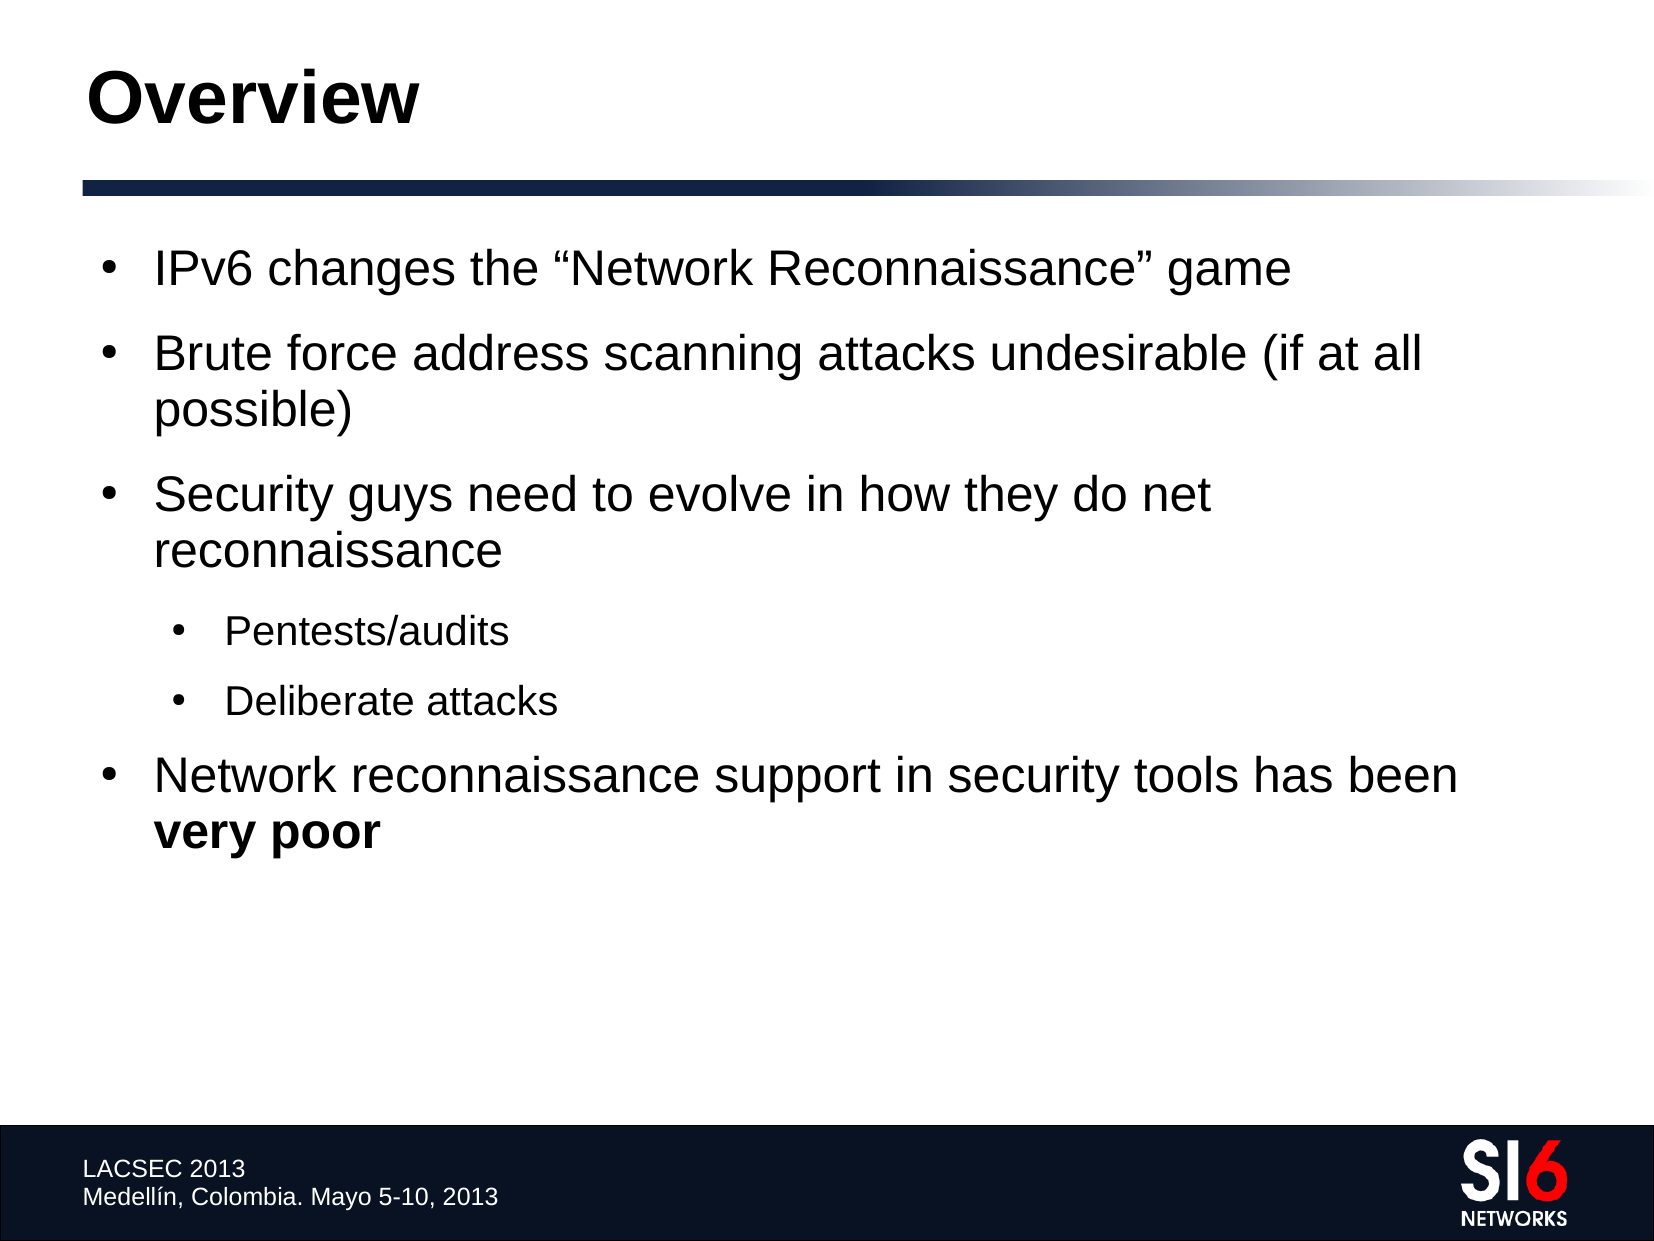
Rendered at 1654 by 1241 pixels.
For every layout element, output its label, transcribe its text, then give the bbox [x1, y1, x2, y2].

picture [1461, 1139, 1567, 1226]
title Overview [86, 30, 1576, 166]
list IPv6 changes the “Network Reconnaissance” game Brute force address scanning attacks undesirable (if at all possible) Security guys need to evolve in how they do net reconnaissance Pentests/audits Deliberate attacks Network reconnaissance support in security tools has been very poor [82, 240, 1571, 1059]
